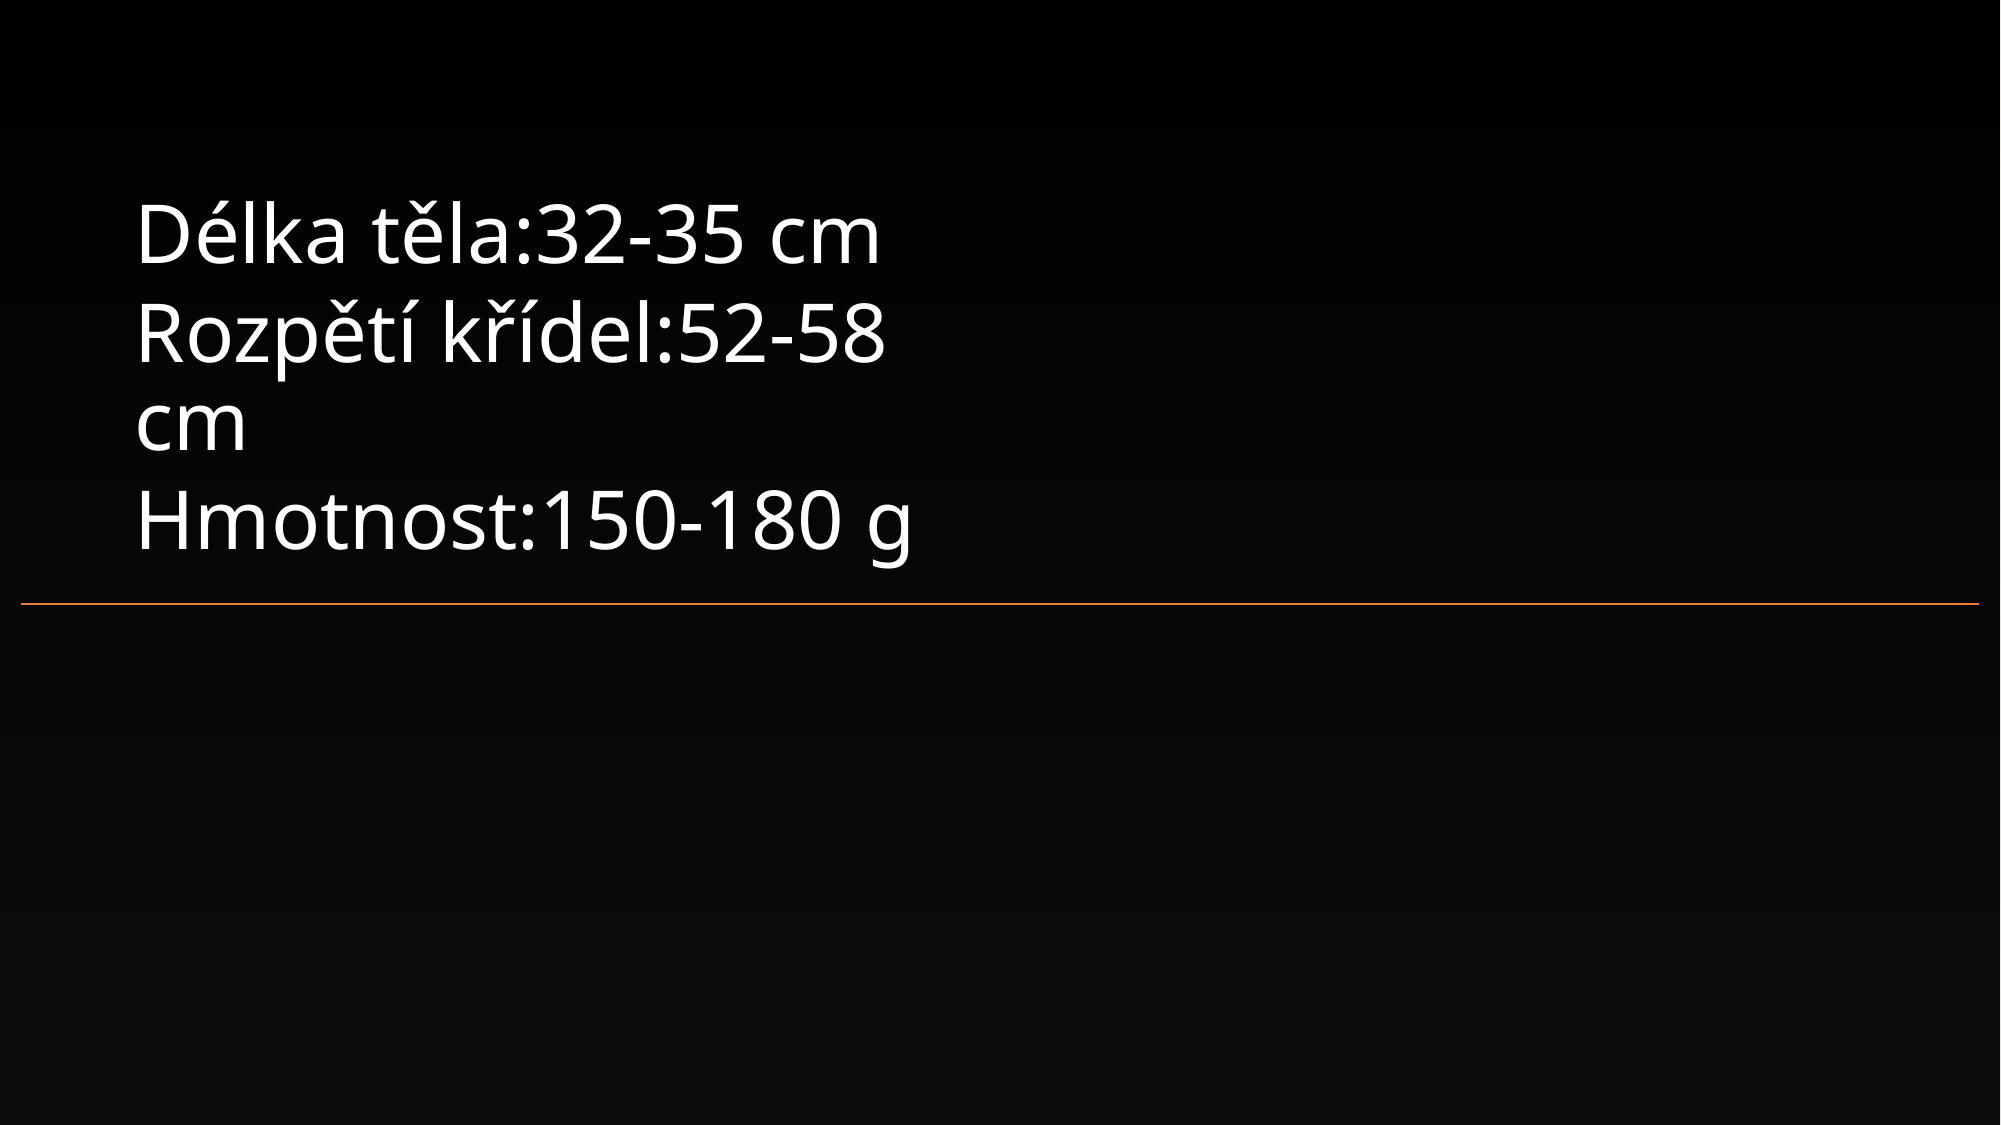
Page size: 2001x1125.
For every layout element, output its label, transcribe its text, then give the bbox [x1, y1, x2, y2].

text_box Délka těla:32-35 cm Rozpětí křídel:52-58 cm Hmotnost:150-180 g [119, 182, 1023, 575]
text_box [0, 0, 2000, 1125]
